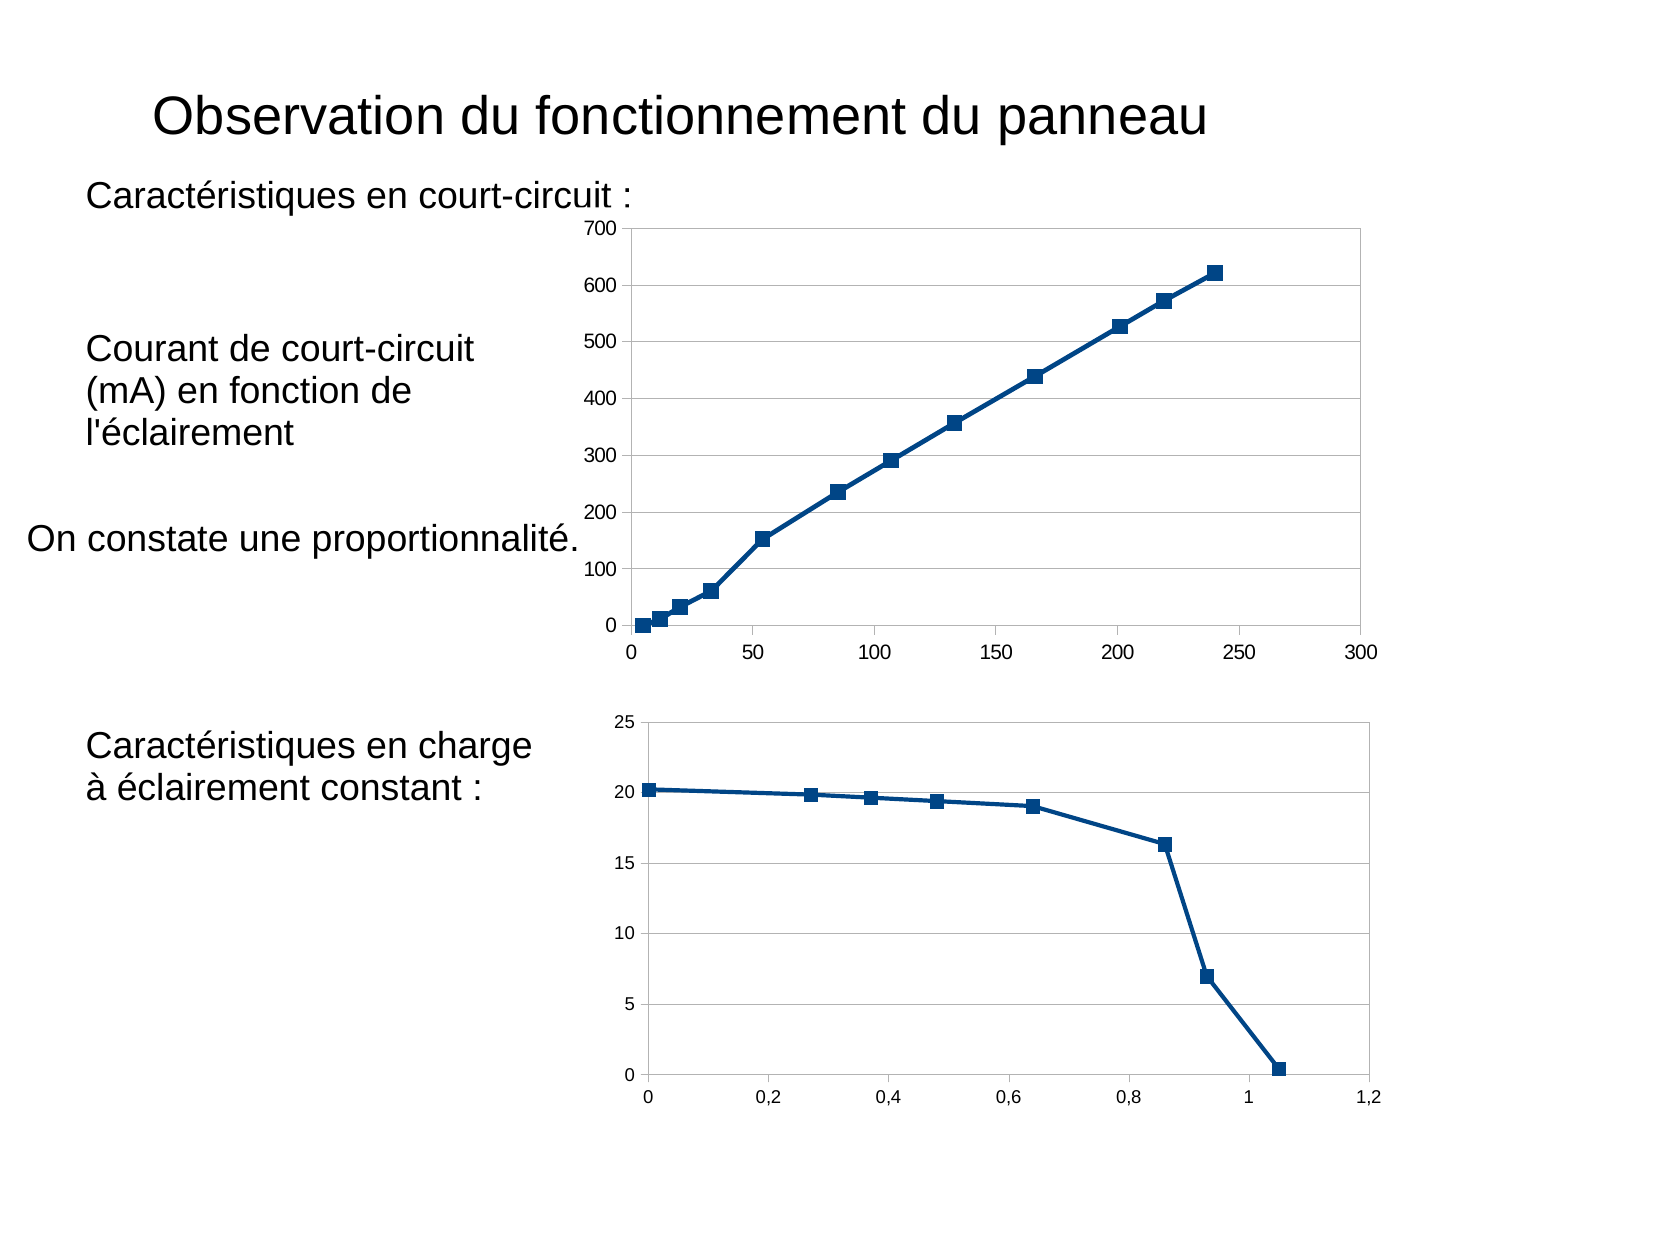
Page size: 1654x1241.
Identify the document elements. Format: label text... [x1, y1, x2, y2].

text_box Courant de court-circuit (mA) en fonction de l'éclairement [70, 319, 559, 461]
text_box Caractéristiques en court-circuit : [70, 167, 649, 225]
text_box On constate une proportionnalité. [11, 510, 615, 567]
text_box Caractéristiques en charge à éclairement constant : [70, 716, 567, 816]
picture [614, 711, 1382, 1108]
text_box Observation du fonctionnement du panneau [137, 78, 1222, 154]
chart [566, 207, 1394, 674]
